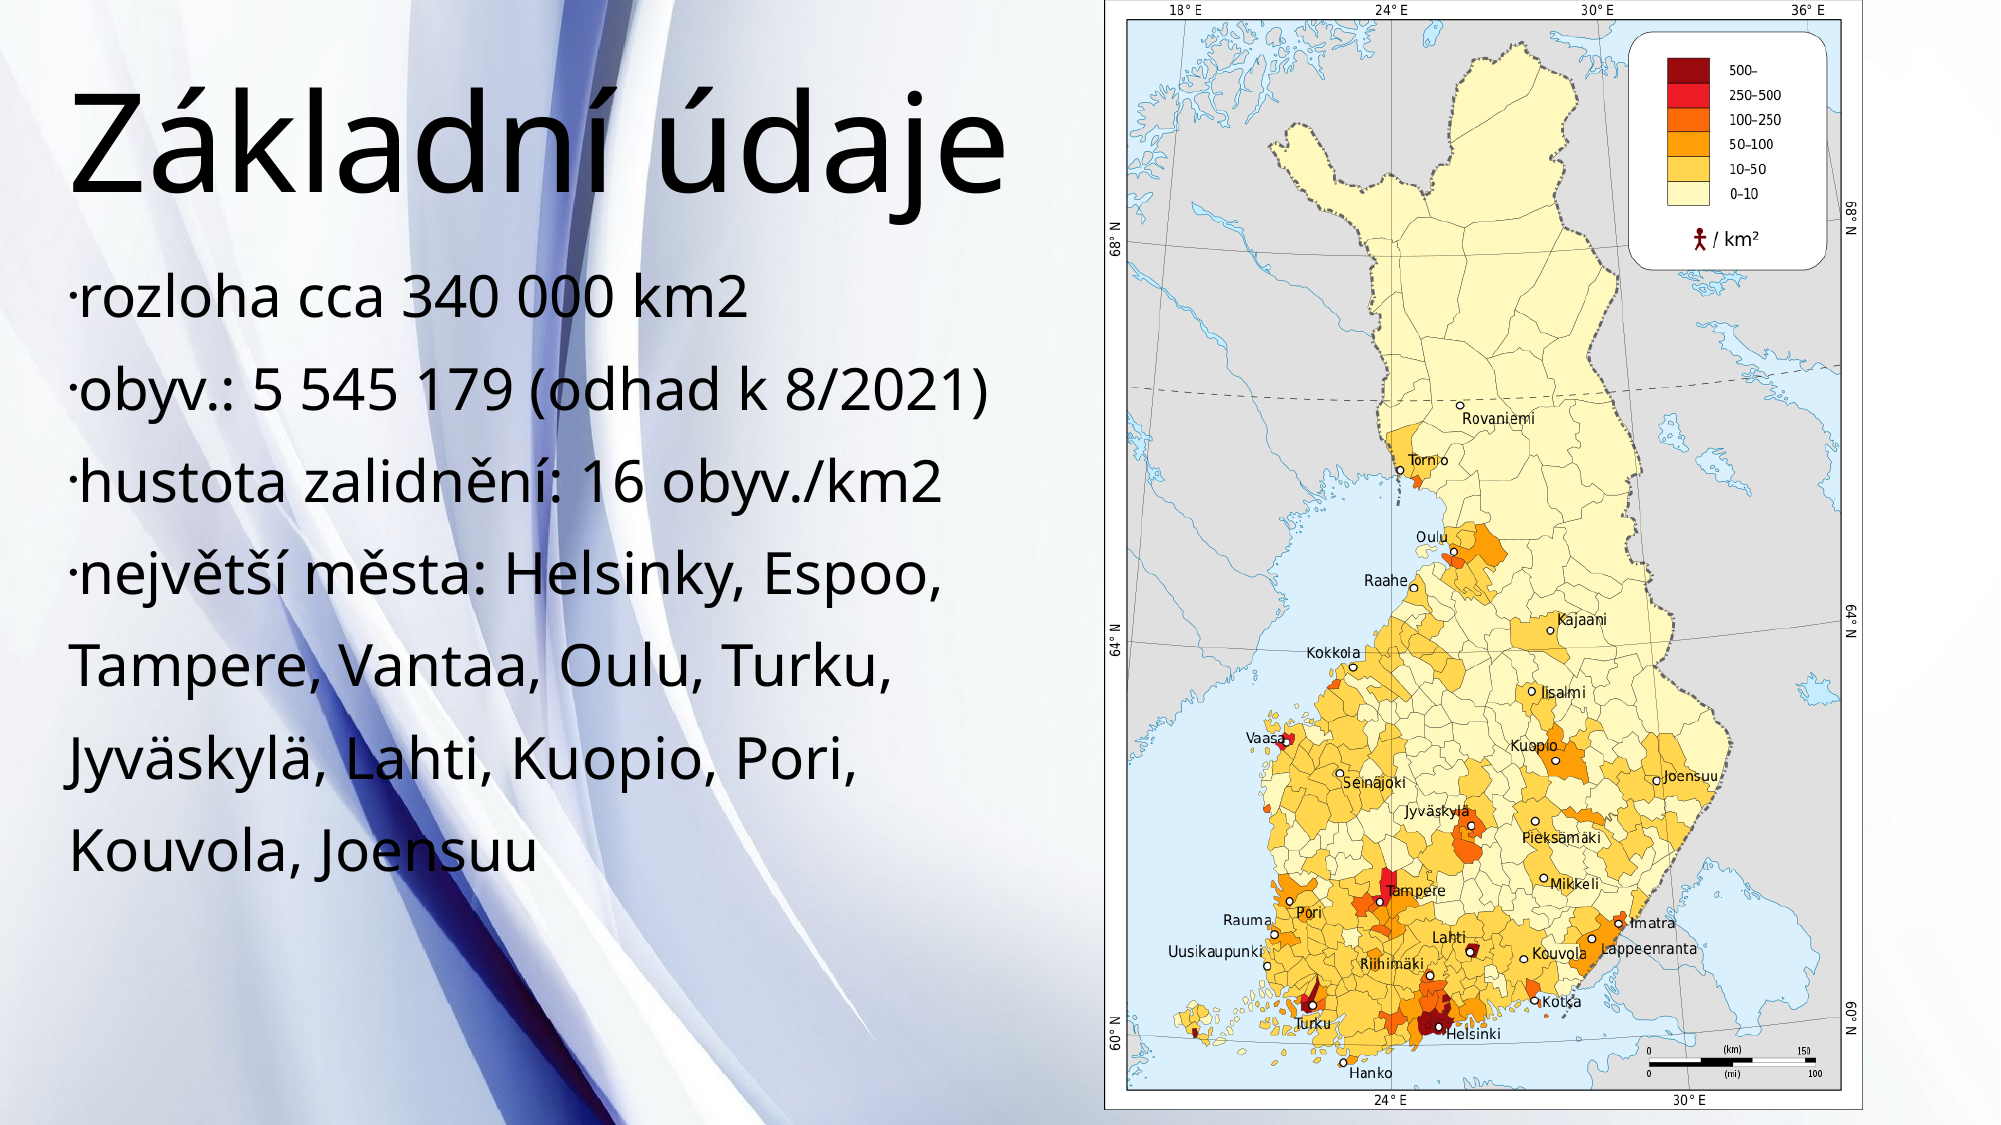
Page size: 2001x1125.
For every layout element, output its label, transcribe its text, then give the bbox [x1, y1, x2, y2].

title Základní údaje [54, 66, 1104, 259]
list rozloha cca 340 000 km2 obyv.: 5 545 179 (odhad k 8/2021) hustota zalidnění: 16 obyv./km2 největší města: Helsinky, Espoo, Tampere, Vantaa, Oulu, Turku, Jyväskylä, Lahti, Kuopio, Pori, Kouvola, Joensuu [54, 259, 1104, 974]
picture [0, 0, 2000, 1125]
